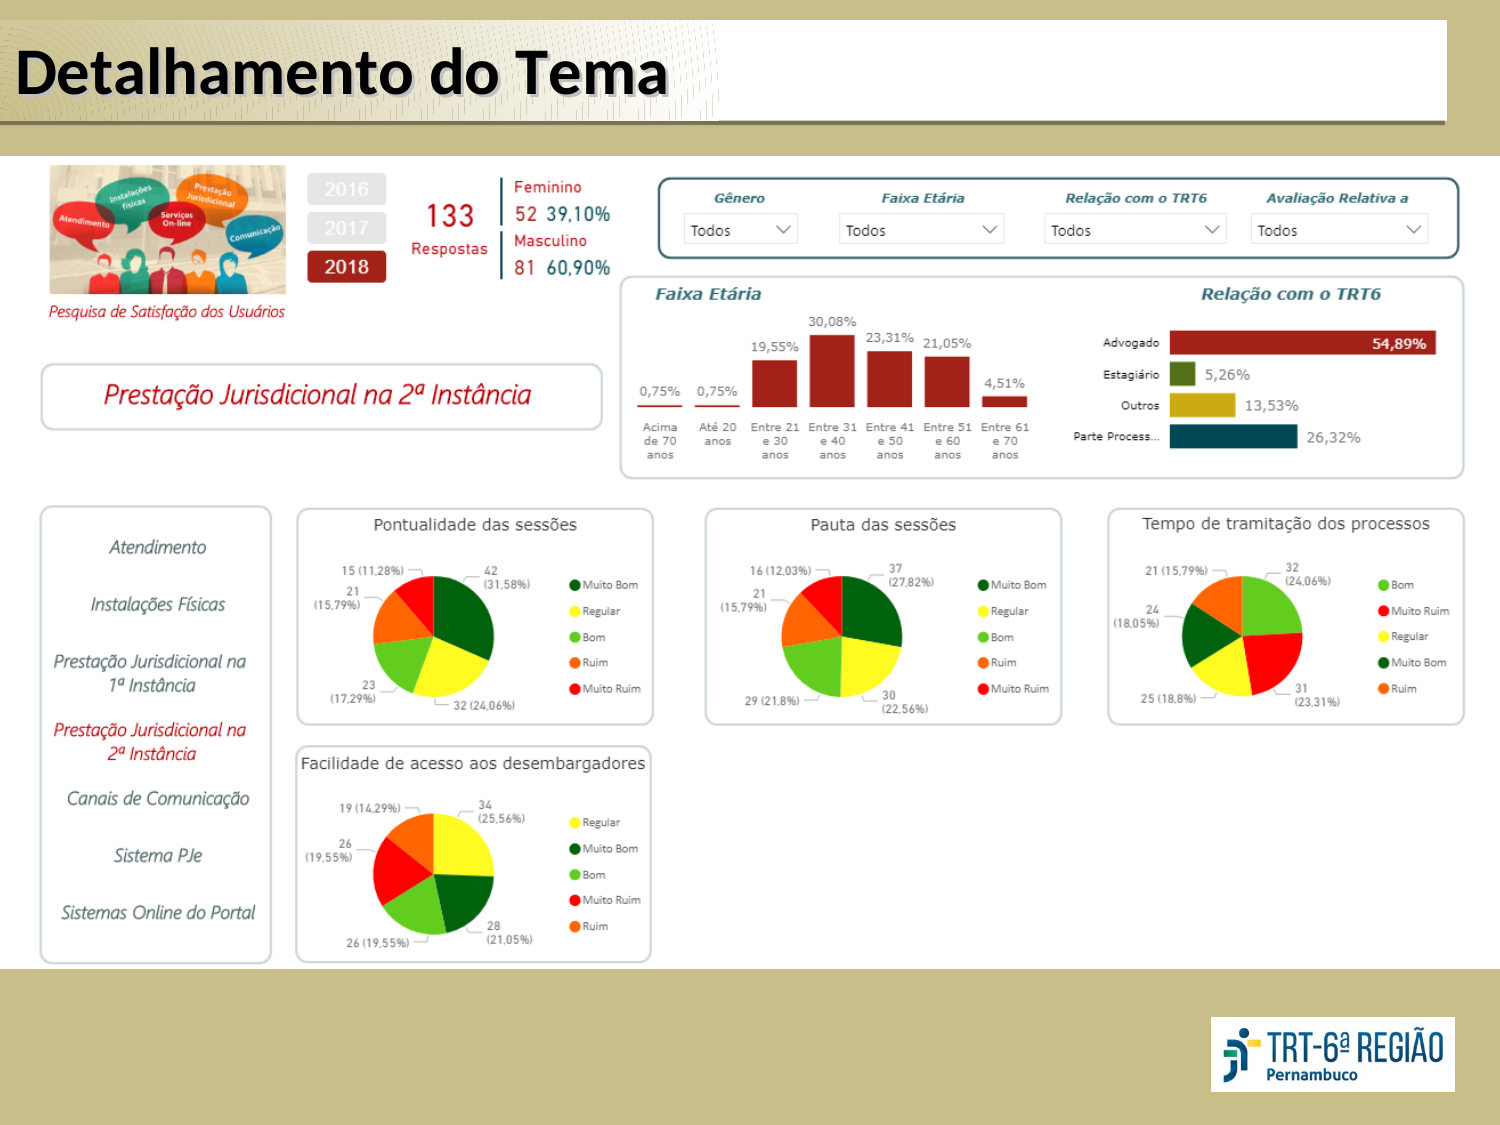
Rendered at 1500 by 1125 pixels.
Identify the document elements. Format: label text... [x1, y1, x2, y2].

picture [19, 156, 1479, 969]
text_box [0, 0, 1500, 156]
picture [1211, 1017, 1455, 1092]
text_box [0, 969, 1500, 1125]
text_box Detalhamento do Tema [0, 20, 1447, 121]
